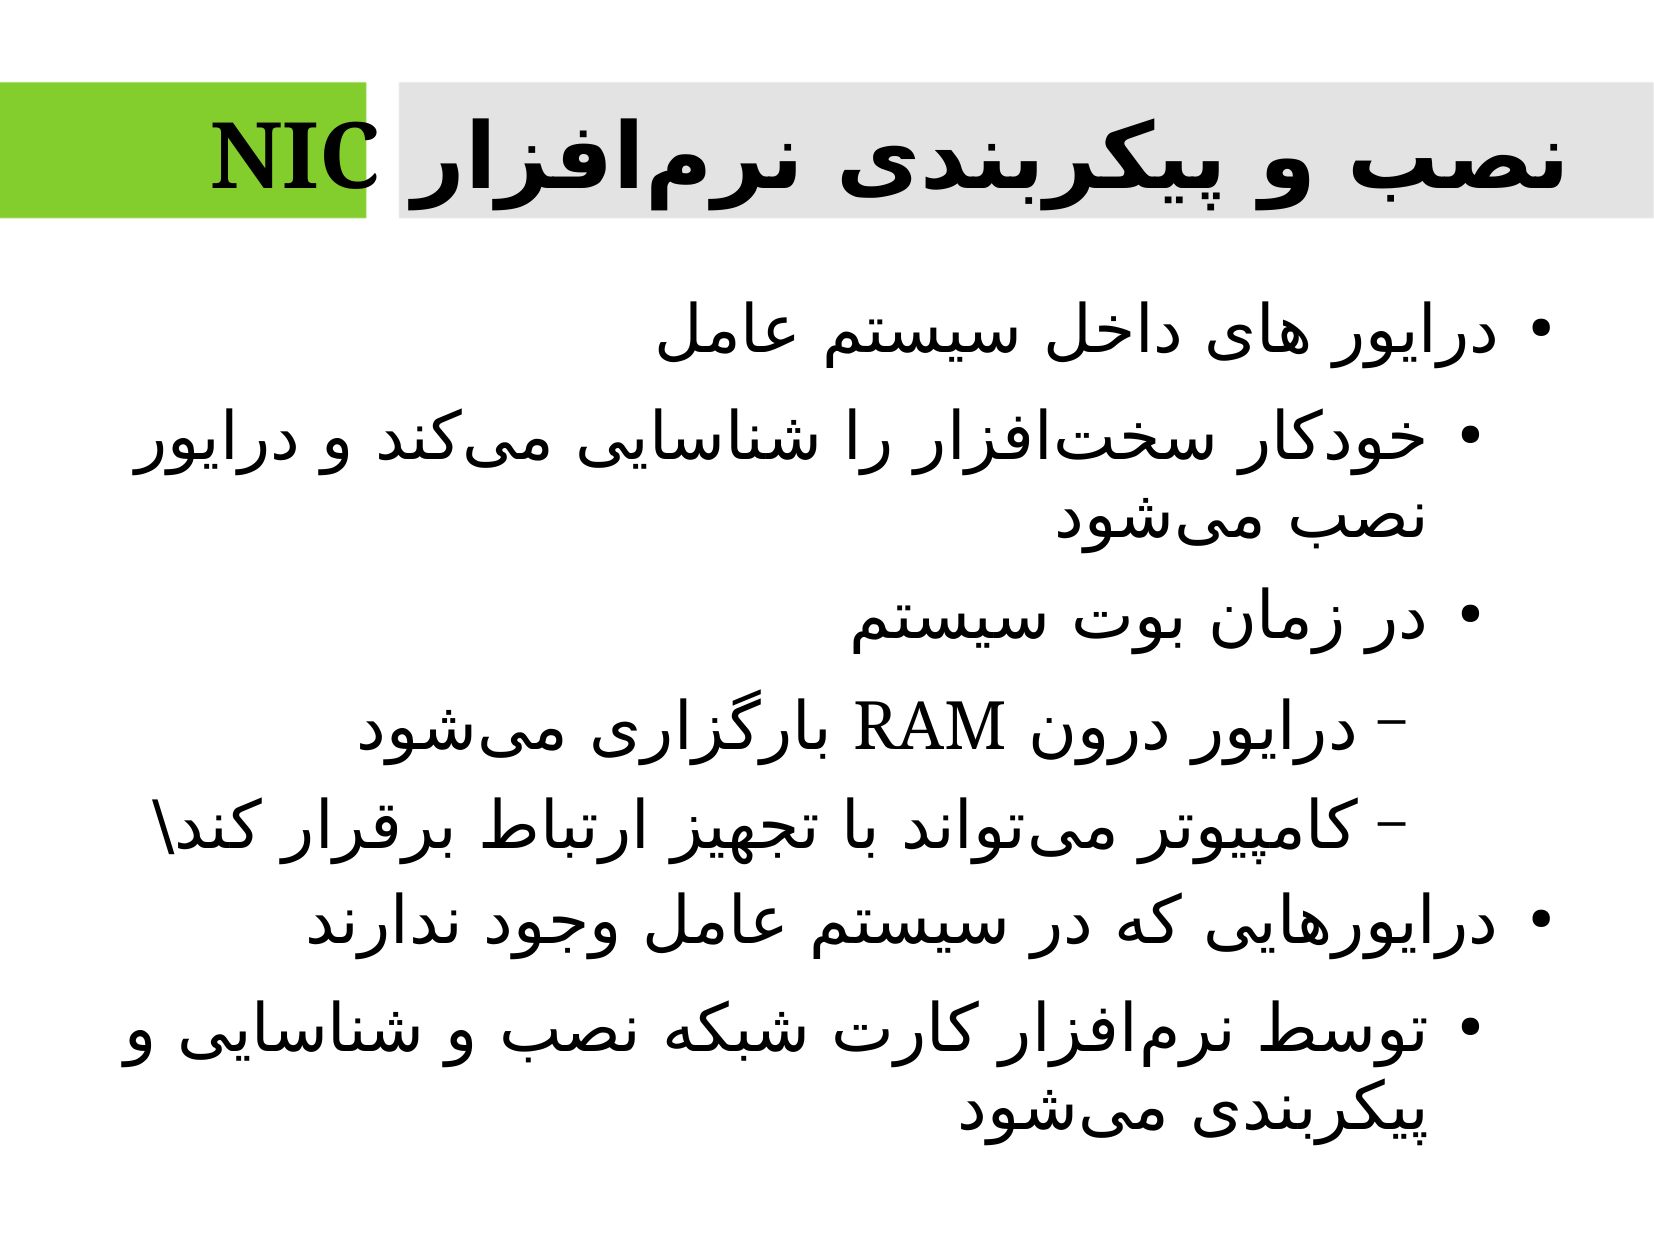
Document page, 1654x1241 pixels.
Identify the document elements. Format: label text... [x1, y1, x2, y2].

picture [0, 0, 1654, 1241]
list درایور های داخل سیستم عامل خودکار سخت‌افزار را شناسایی می‌کند و درایور نصب می‌شود در زمان بوت سیستم درایور درون RAM بارگزاری می‌شود کامپیوتر می‌تواند با تجهیز ارتباط برقرار کند\ درایورهایی که در سیستم عامل وجود ندارند توسط نرم‌افزار کارت شبکه نصب و شناسایی و پیکربندی می‌شود [82, 290, 1571, 1182]
title نصب و پیکربندی نرم‌افزار NIC [82, 49, 1571, 257]
